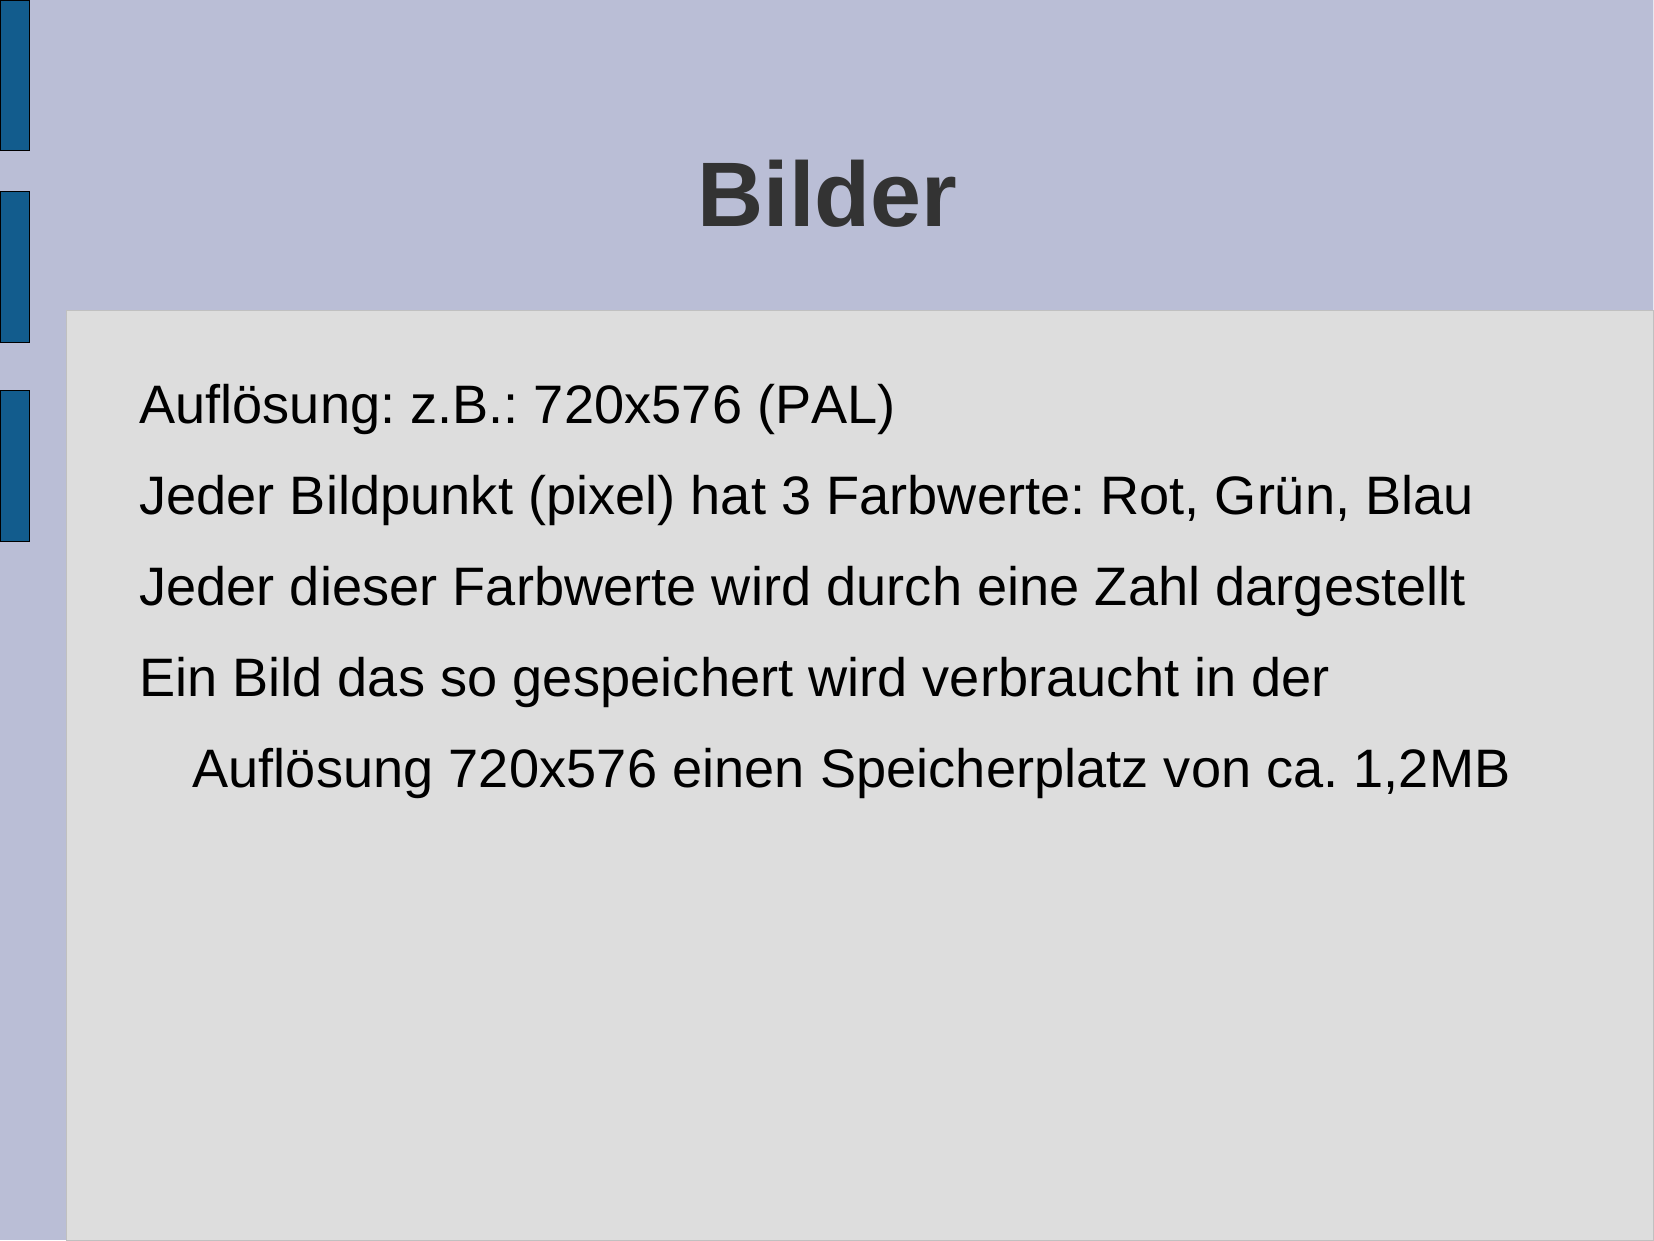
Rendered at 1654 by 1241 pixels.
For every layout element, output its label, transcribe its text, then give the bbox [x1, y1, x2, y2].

title Bilder [121, 91, 1534, 299]
list Auflösung: z.B.: 720x576 (PAL) Jeder Bildpunkt (pixel) hat 3 Farbwerte: Rot, Grün, Blau Jeder dieser Farbwerte wird durch eine Zahl dargestellt Ein Bild das so gespeichert wird verbraucht in der Auflösung 720x576 einen Speicherplatz von ca. 1,2MB [121, 344, 1534, 1112]
